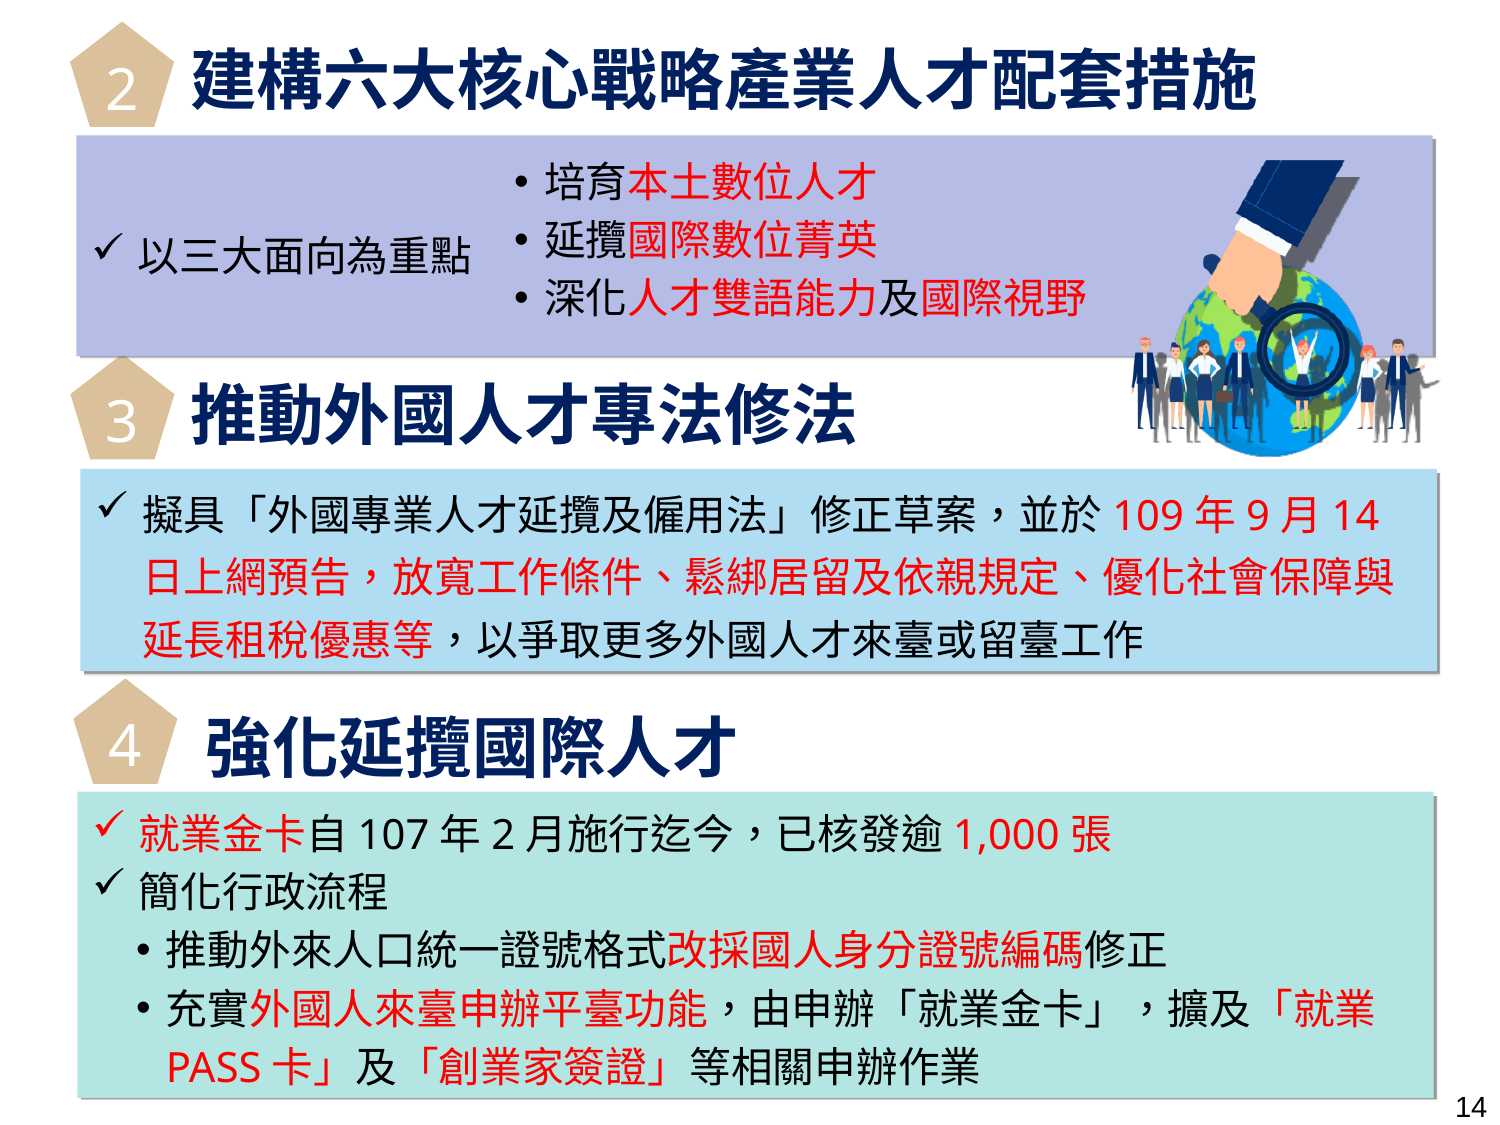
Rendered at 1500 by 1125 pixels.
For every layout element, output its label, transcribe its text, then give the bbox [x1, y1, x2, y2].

text_box 3 [70, 357, 175, 460]
text_box 以三大面向為重點 [76, 135, 1433, 357]
text_box 強化延攬國際人才 [190, 698, 755, 791]
text_box 建構六大核心戰略產業人才配套措施 [35, 39, 1413, 146]
text_box 就業金卡自107年2月施行迄今，已核發逾1,000張 簡化行政流程 推動外來人口統一證號格式改採國人身分證號編碼修正 充實外國人來臺申辦平臺功能，由申辦「就業金卡」，擴及「就業PASS卡」及「創業家簽證」等相關申辦作業 [77, 791, 1434, 1099]
text_box 4 [73, 678, 178, 784]
text_box 推動外國人才專法修法 [175, 374, 873, 462]
text_box 2 [70, 21, 175, 127]
text_box 擬具「外國專業人才延攬及僱用法」修正草案，並於109年9月14日上網預告，放寬工作條件、鬆綁居留及依親規定、優化社會保障與延長租稅優惠等，以爭取更多外國人才來臺或留臺工作 [80, 468, 1437, 672]
text_box 培育本土數位人才 延攬國際數位菁英 深化人才雙語能力及國際視野 [455, 139, 1206, 330]
picture [1115, 160, 1437, 486]
